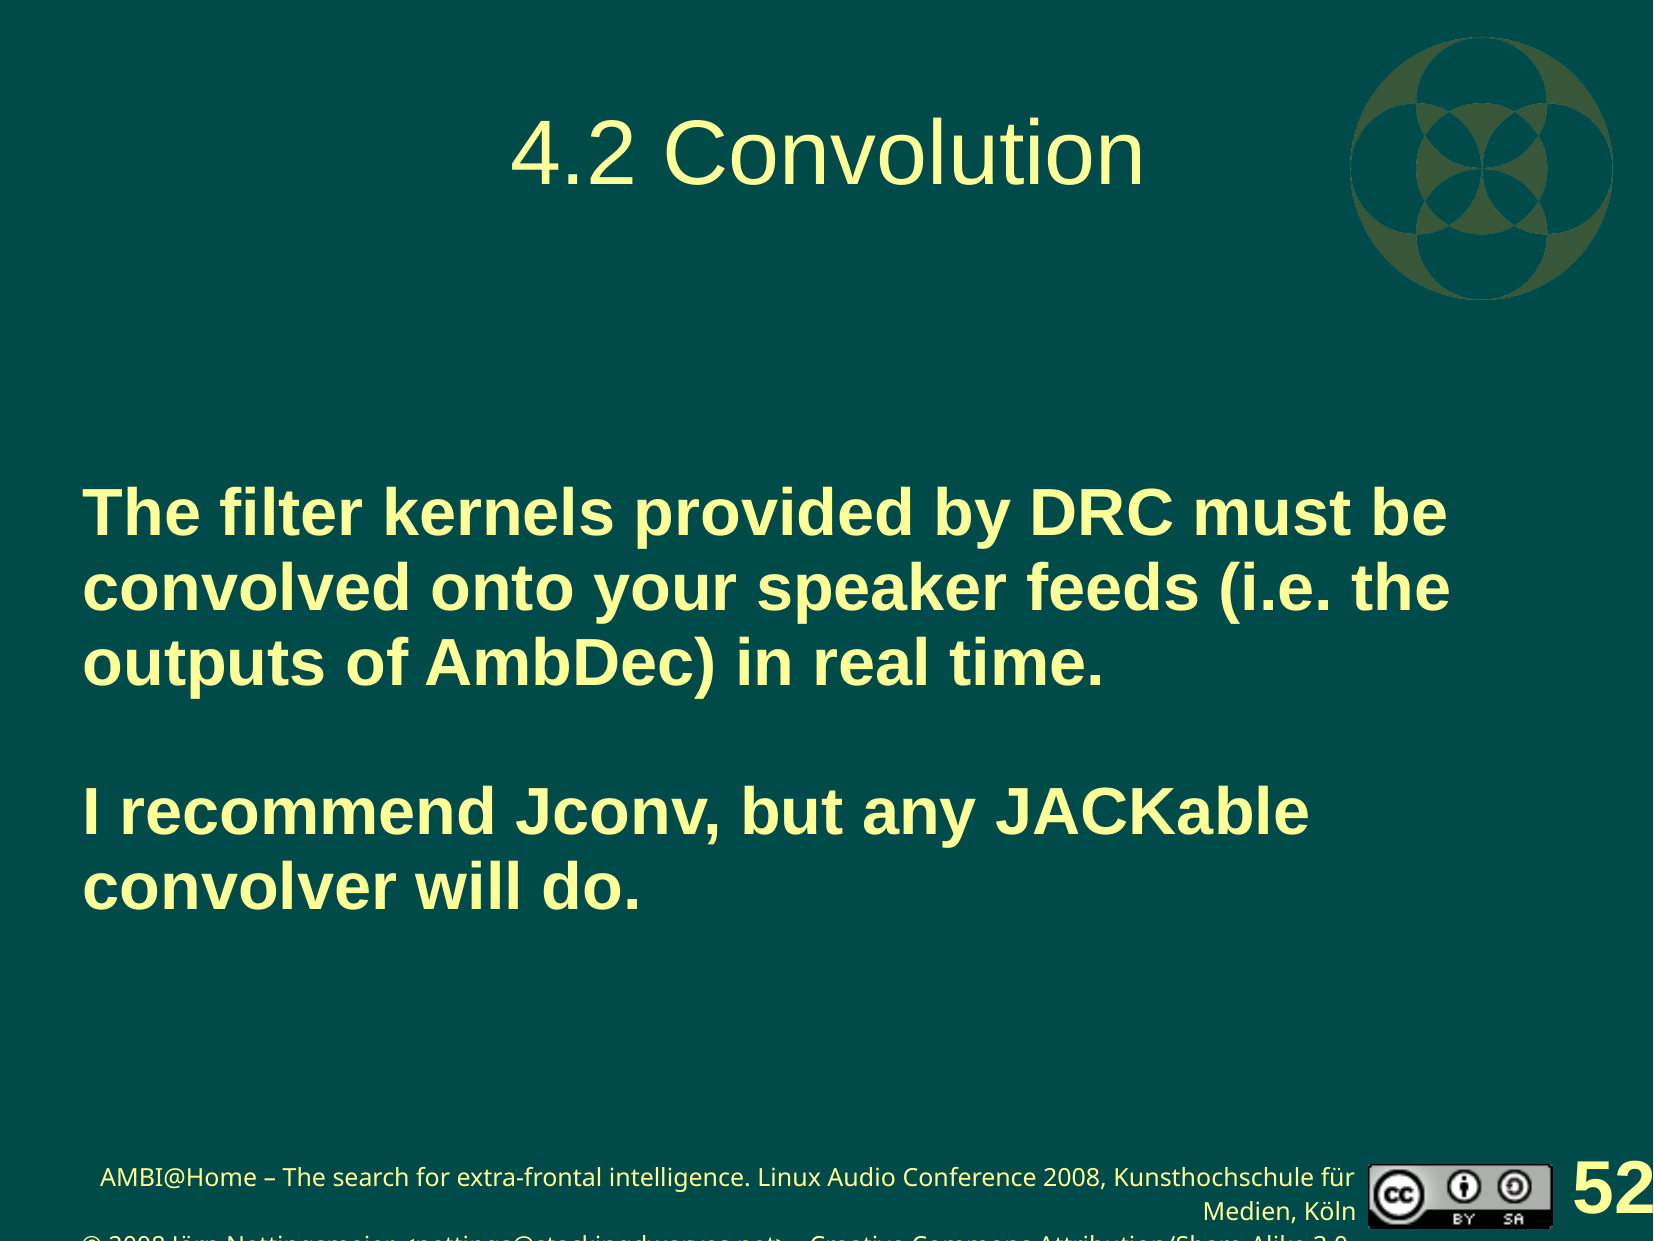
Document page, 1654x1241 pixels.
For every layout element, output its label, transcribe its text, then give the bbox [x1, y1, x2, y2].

subtitle The filter kernels provided by DRC must be convolved onto your speaker feeds (i.e. the outputs of AmbDec) in real time. I recommend Jconv, but any JACKable convolver will do. [82, 297, 1571, 1102]
picture [1350, 37, 1613, 300]
title 4.2 Convolution [82, 56, 1576, 250]
picture [1368, 1164, 1553, 1229]
